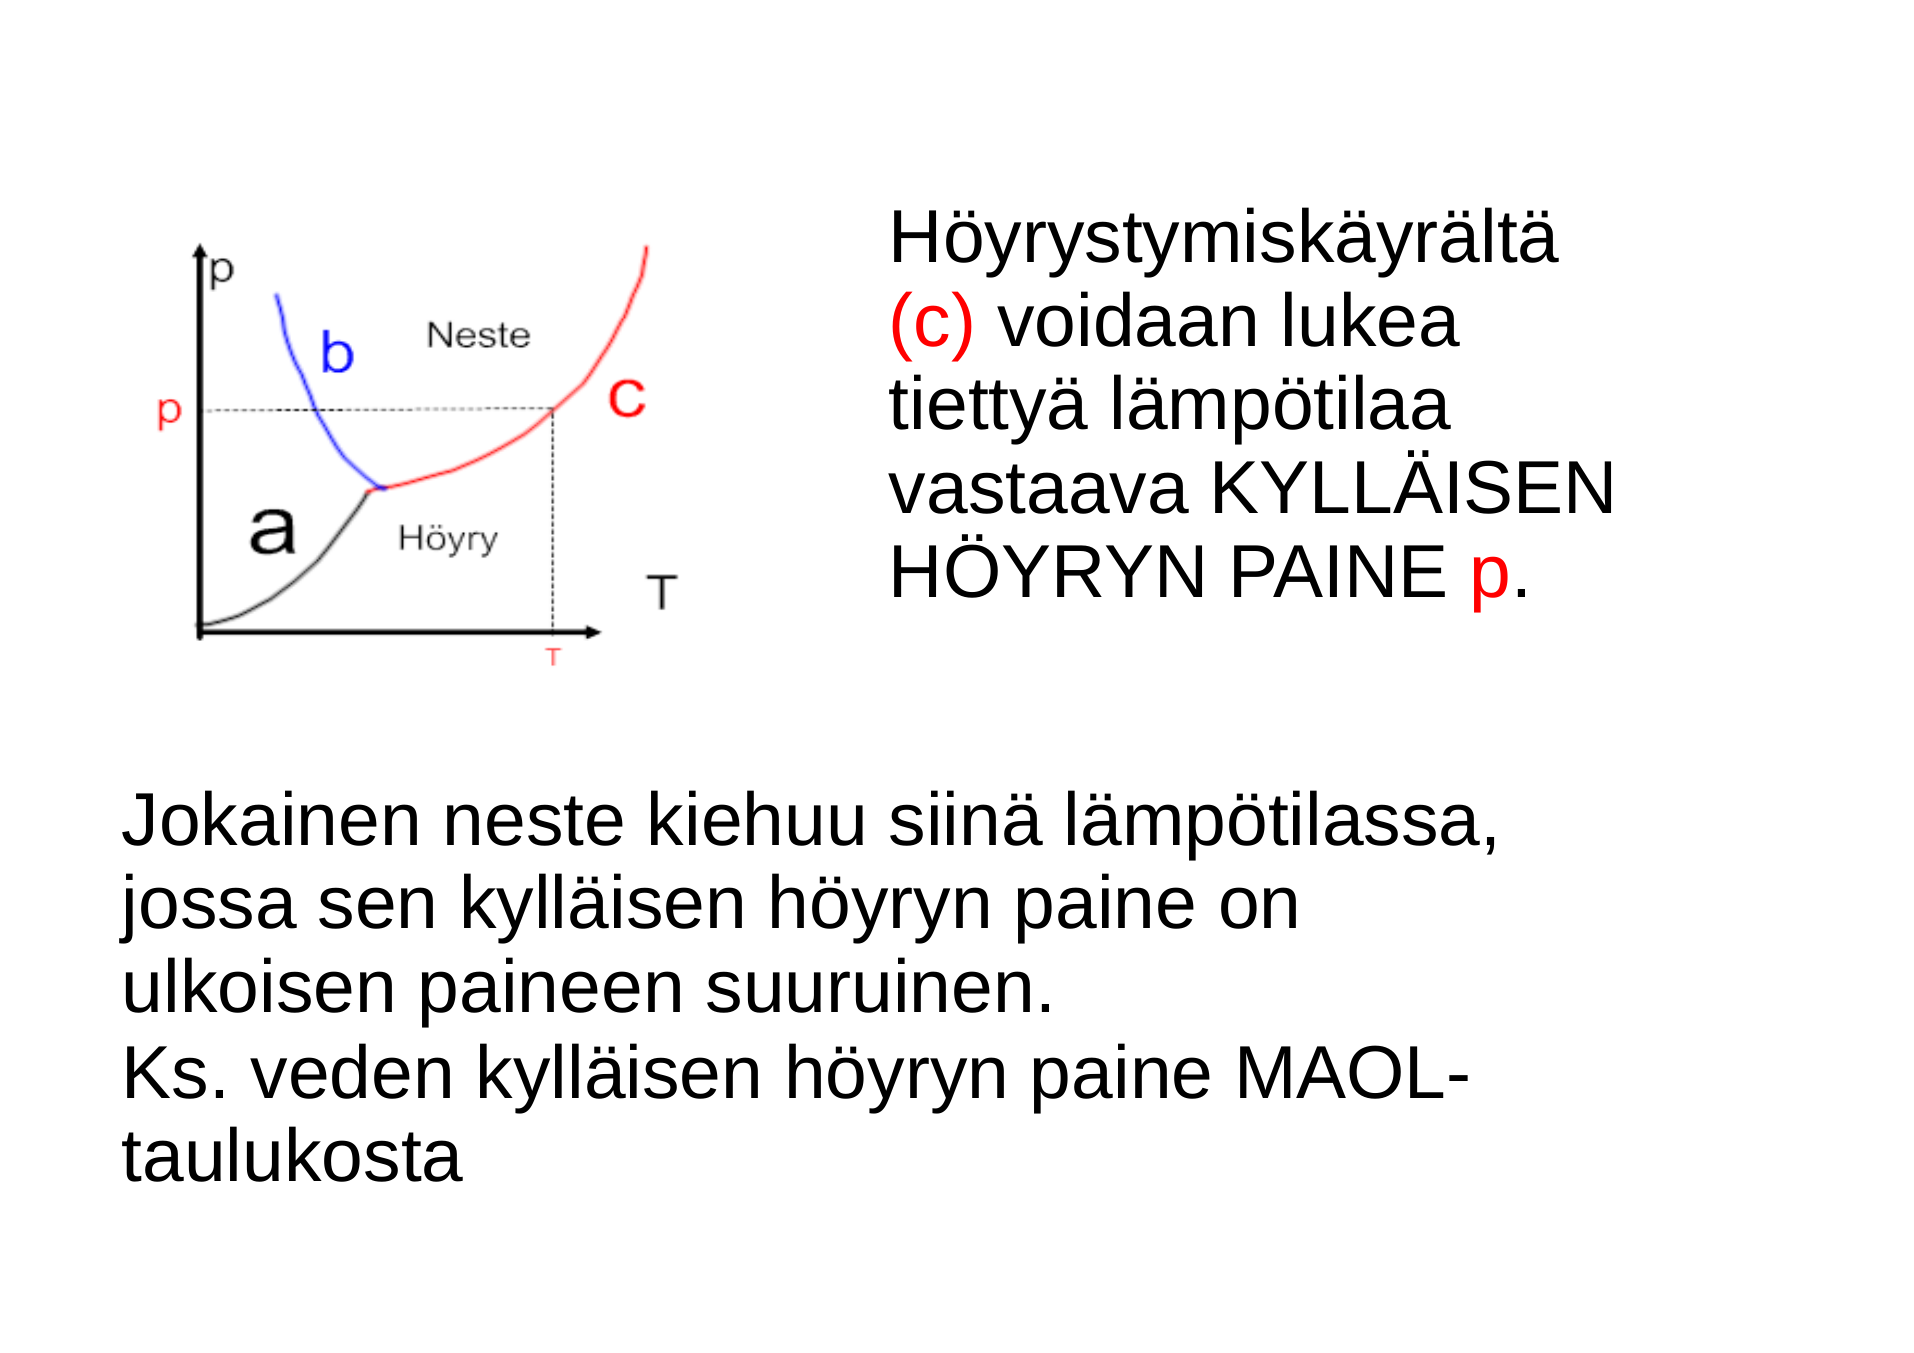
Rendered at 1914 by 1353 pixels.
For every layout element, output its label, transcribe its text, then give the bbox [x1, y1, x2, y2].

picture [109, 167, 756, 704]
text_box Jokainen neste kiehuu siinä lämpötilassa, jossa sen kylläisen höyryn paine on ulkoisen paineen suuruinen. Ks. veden kylläisen höyryn paine MAOL- taulukosta [106, 765, 1764, 1353]
text_box Höyrystymiskäyrältä (c) voidaan lukea tiettyä lämpötilaa vastaava KYLLÄISEN HÖYRYN PAINE p. [874, 182, 1777, 657]
